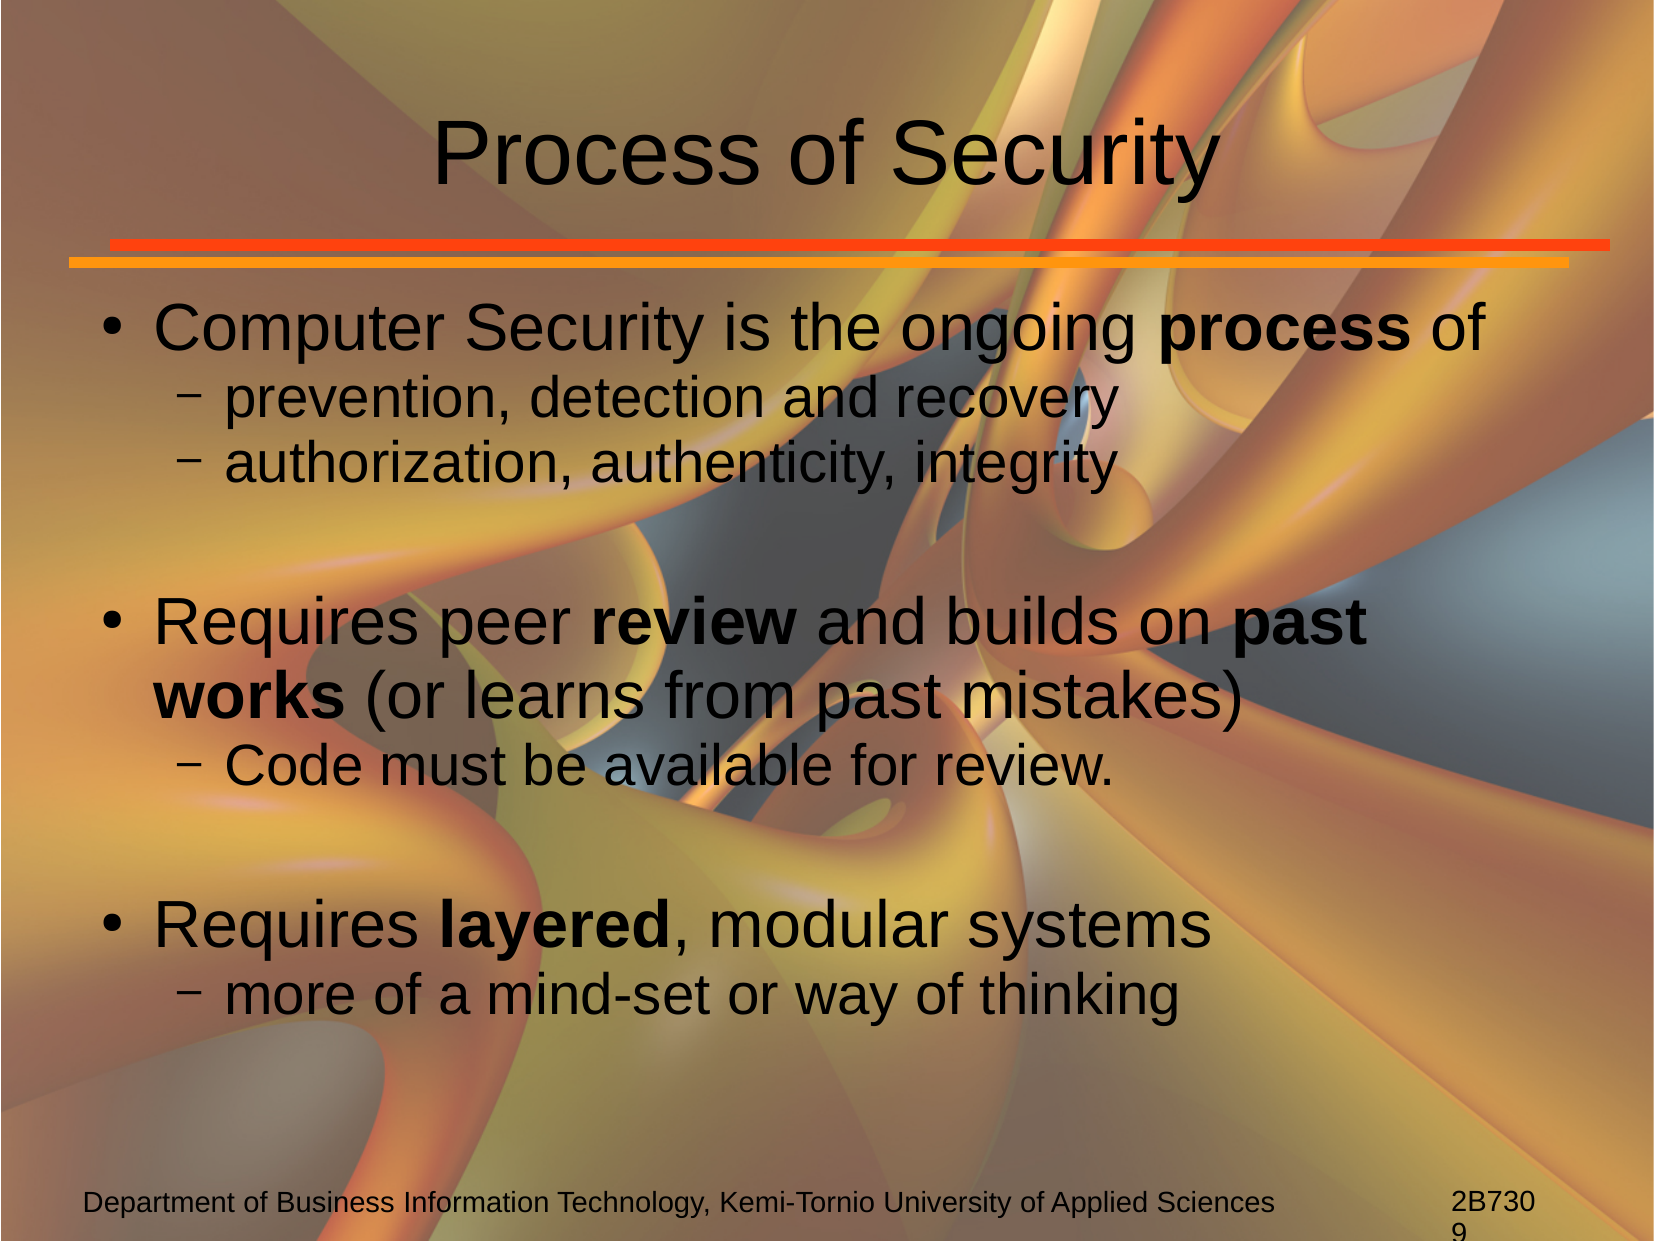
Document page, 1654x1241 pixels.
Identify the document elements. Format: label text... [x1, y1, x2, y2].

list Computer Security is the ongoing process of prevention, detection and recovery authorization, authenticity, integrity Requires peer review and builds on past works (or learns from past mistakes) Code must be available for review. Requires layered, modular systems more of a mind-set or way of thinking [82, 290, 1571, 1117]
title Process of Security [82, 49, 1571, 257]
